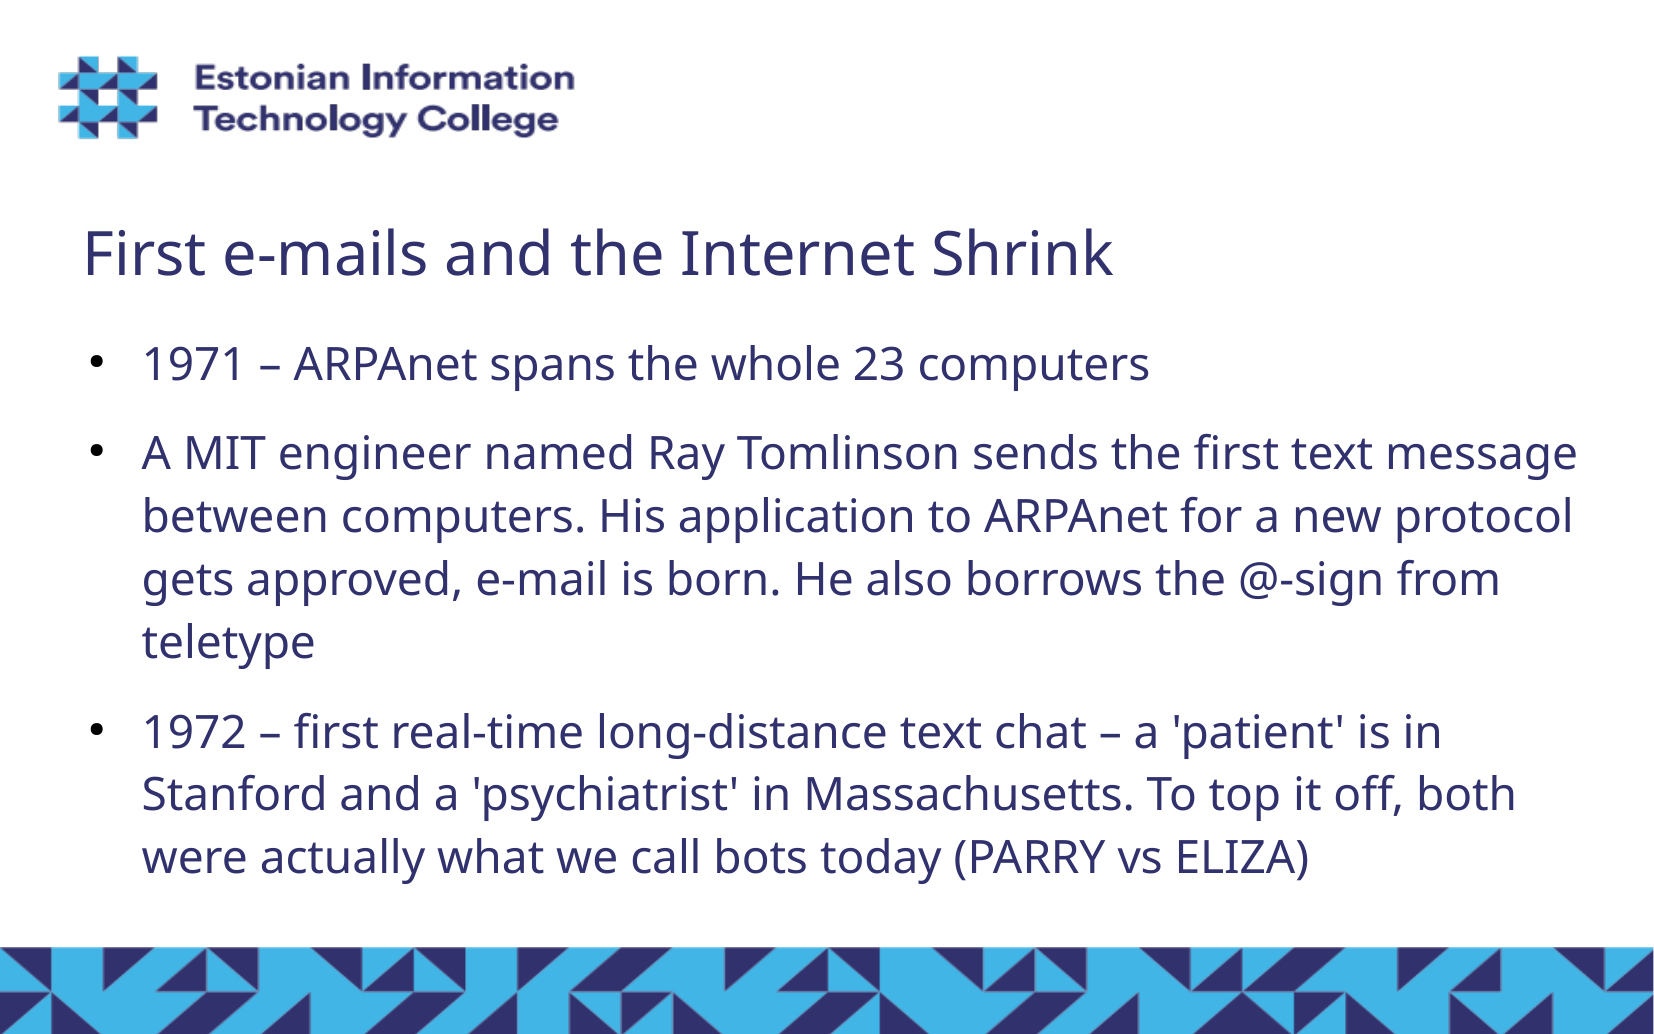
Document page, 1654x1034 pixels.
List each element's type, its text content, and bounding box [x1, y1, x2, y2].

title First e-mails and the Internet Shrink [82, 165, 1644, 338]
list 1971 – ARPAnet spans the whole 23 computers A MIT engineer named Ray Tomlinson sends the first text message between computers. His application to ARPAnet for a new protocol gets approved, e-mail is born. He also borrows the @-sign from teletype 1972 – first real-time long-distance text chat – a 'patient' is in Stanford and a 'psychiatrist' in Massachusetts. To top it off, both were actually what we call bots today (PARRY vs ELIZA) [70, 330, 1619, 922]
